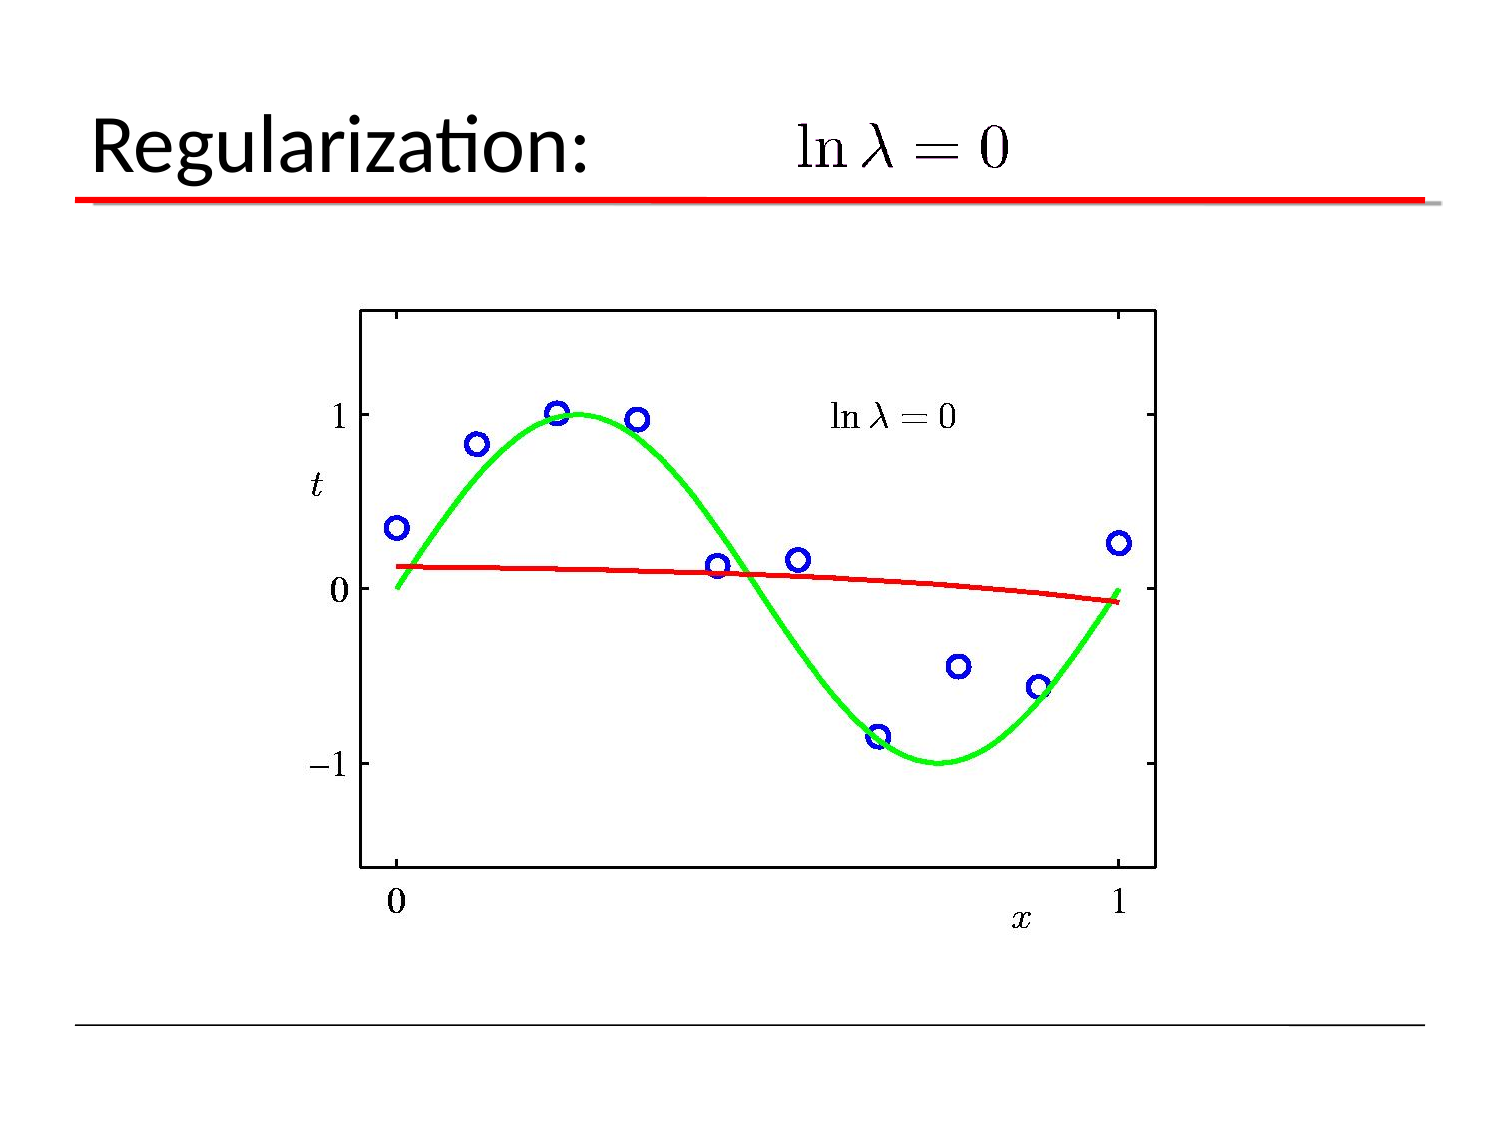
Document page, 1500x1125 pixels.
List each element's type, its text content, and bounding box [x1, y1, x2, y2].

picture [791, 117, 1012, 174]
title Regularization: [75, 45, 1426, 233]
picture [295, 295, 1170, 945]
